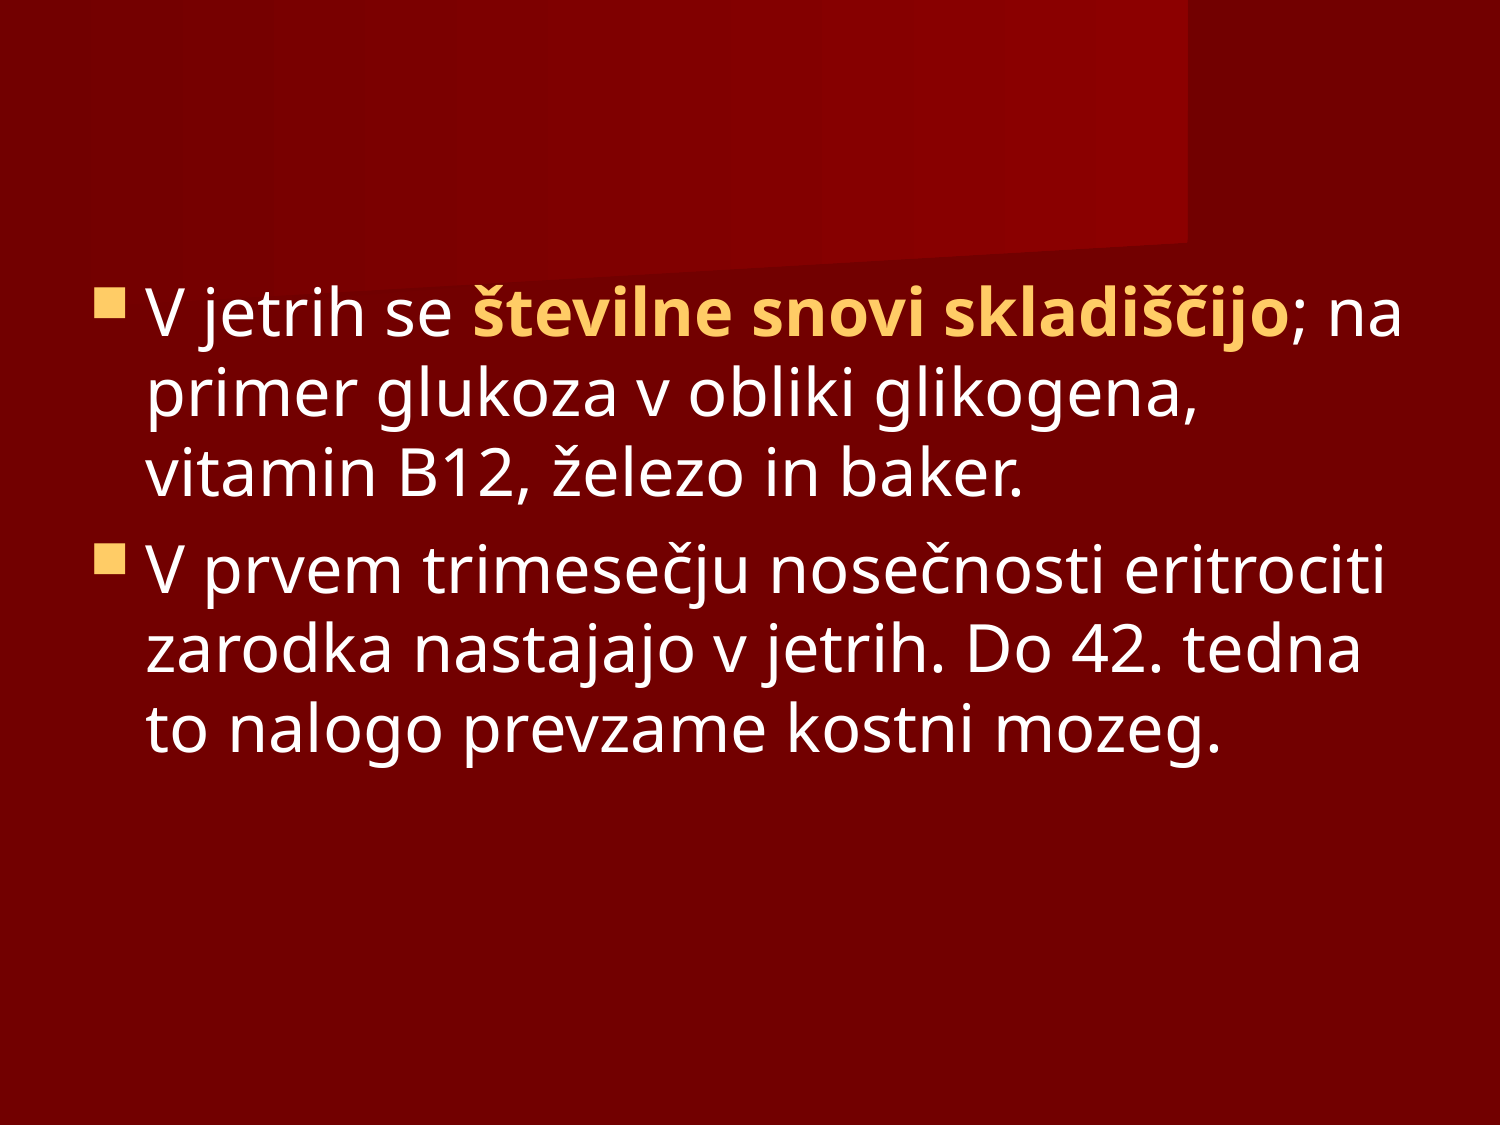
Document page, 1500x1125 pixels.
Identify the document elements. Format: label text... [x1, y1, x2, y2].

text_box V jetrih se številne snovi skladiščijo; na primer glukoza v obliki glikogena, vitamin B12, železo in baker. V prvem trimesečju nosečnosti eritrociti zarodka nastajajo v jetrih. Do 42. tedna to nalogo prevzame kostni mozeg. [74, 262, 1425, 1000]
